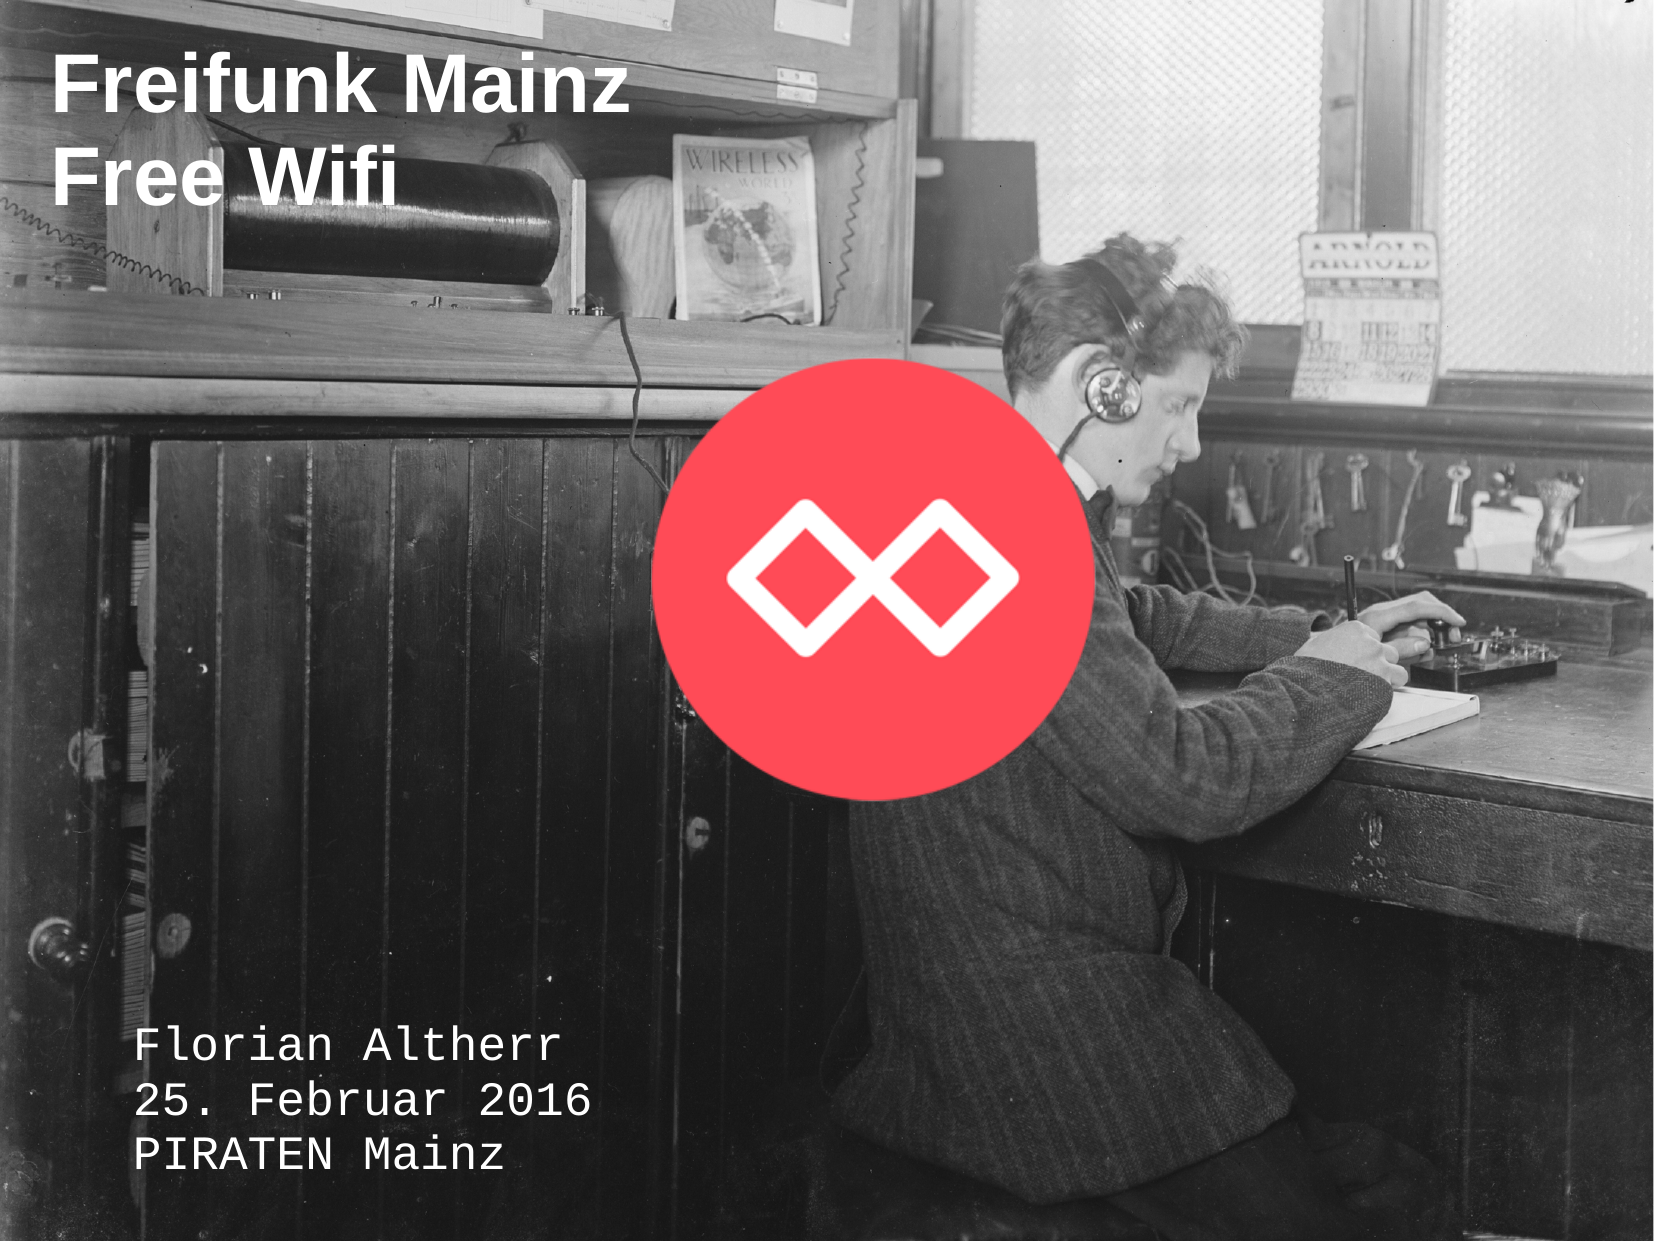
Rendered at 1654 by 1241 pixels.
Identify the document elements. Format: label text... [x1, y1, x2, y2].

text_box Freifunk Mainz Free Wifi [35, 29, 1097, 324]
text_box Florian Altherr 25. Februar 2016 PIRATEN Mainz [118, 1013, 838, 1192]
picture [0, 0, 1654, 1241]
